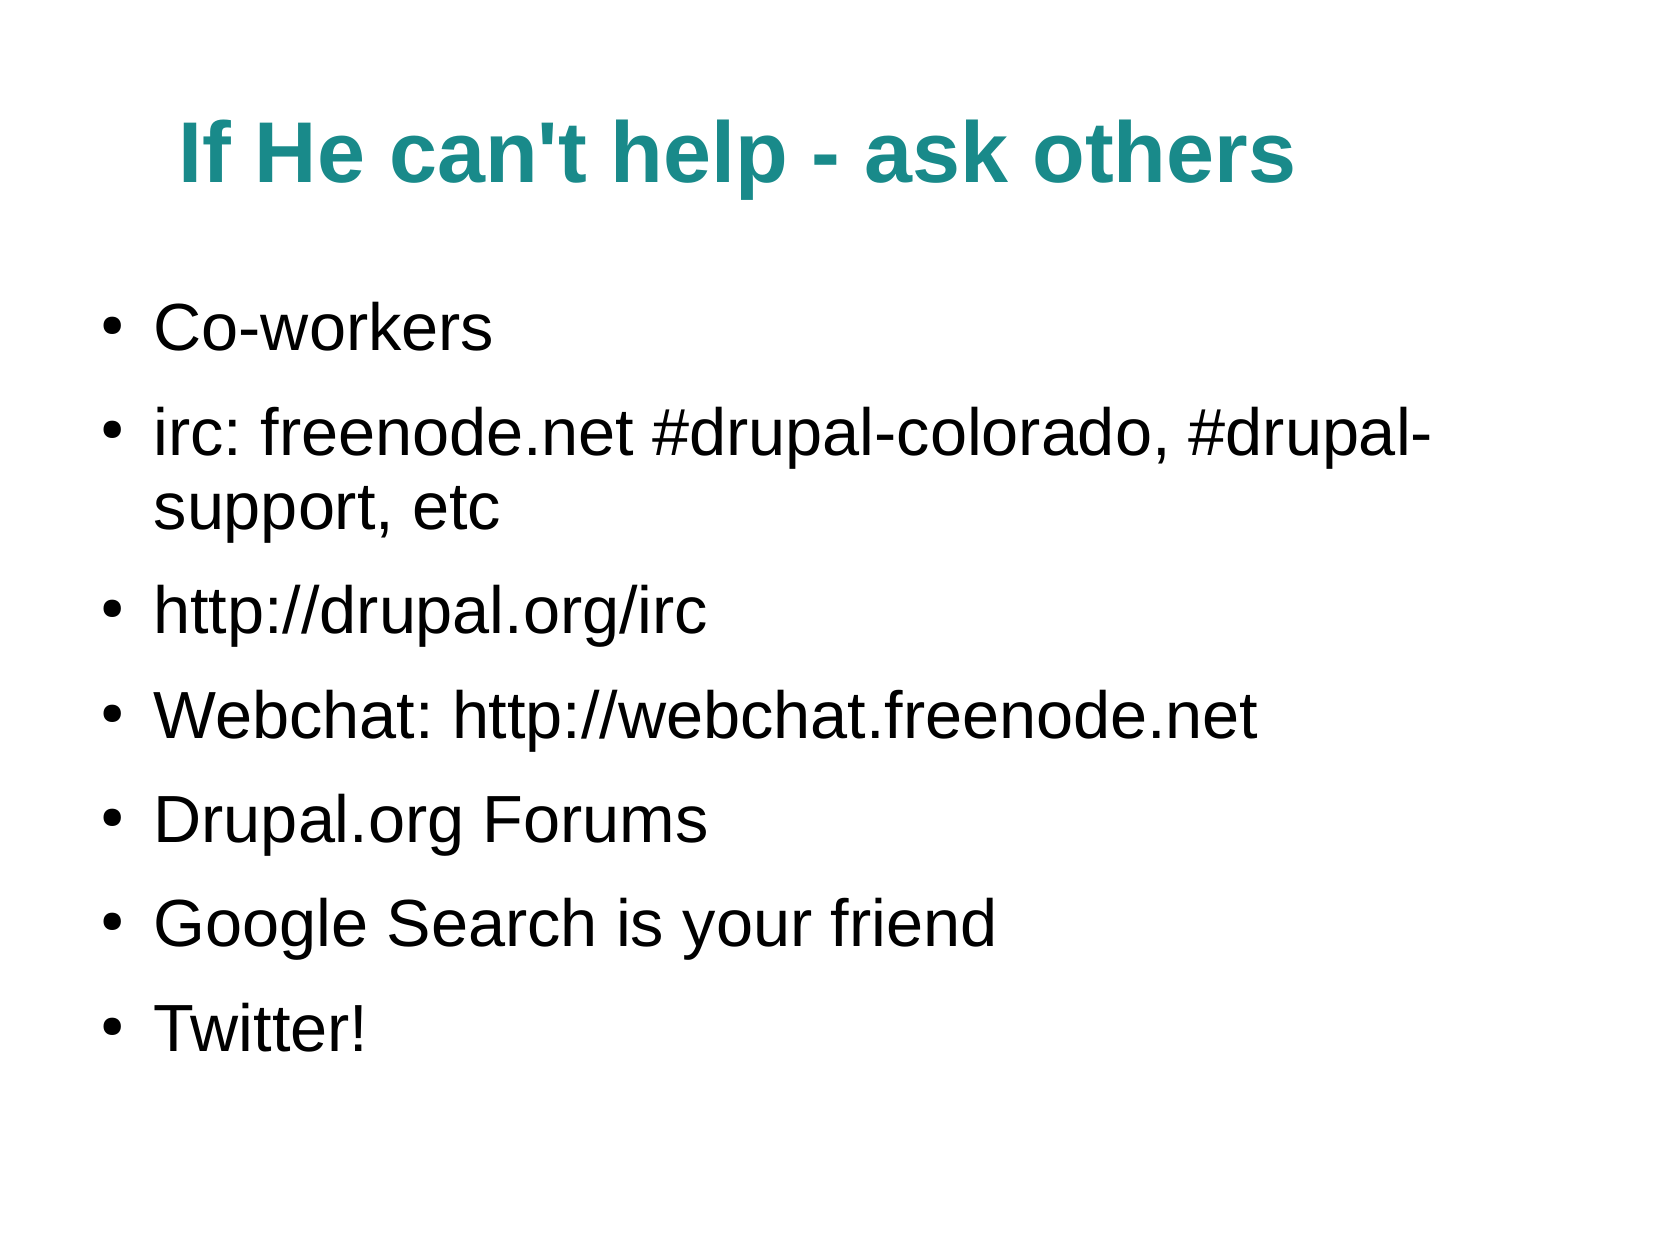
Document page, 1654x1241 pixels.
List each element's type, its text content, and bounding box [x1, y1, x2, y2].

list Co-workers irc: freenode.net #drupal-colorado, #drupal-support, etc http://drupal.org/irc Webchat: http://webchat.freenode.net Drupal.org Forums Google Search is your friend Twitter! [82, 290, 1571, 1095]
title If He can't help - ask others [58, 49, 1417, 257]
